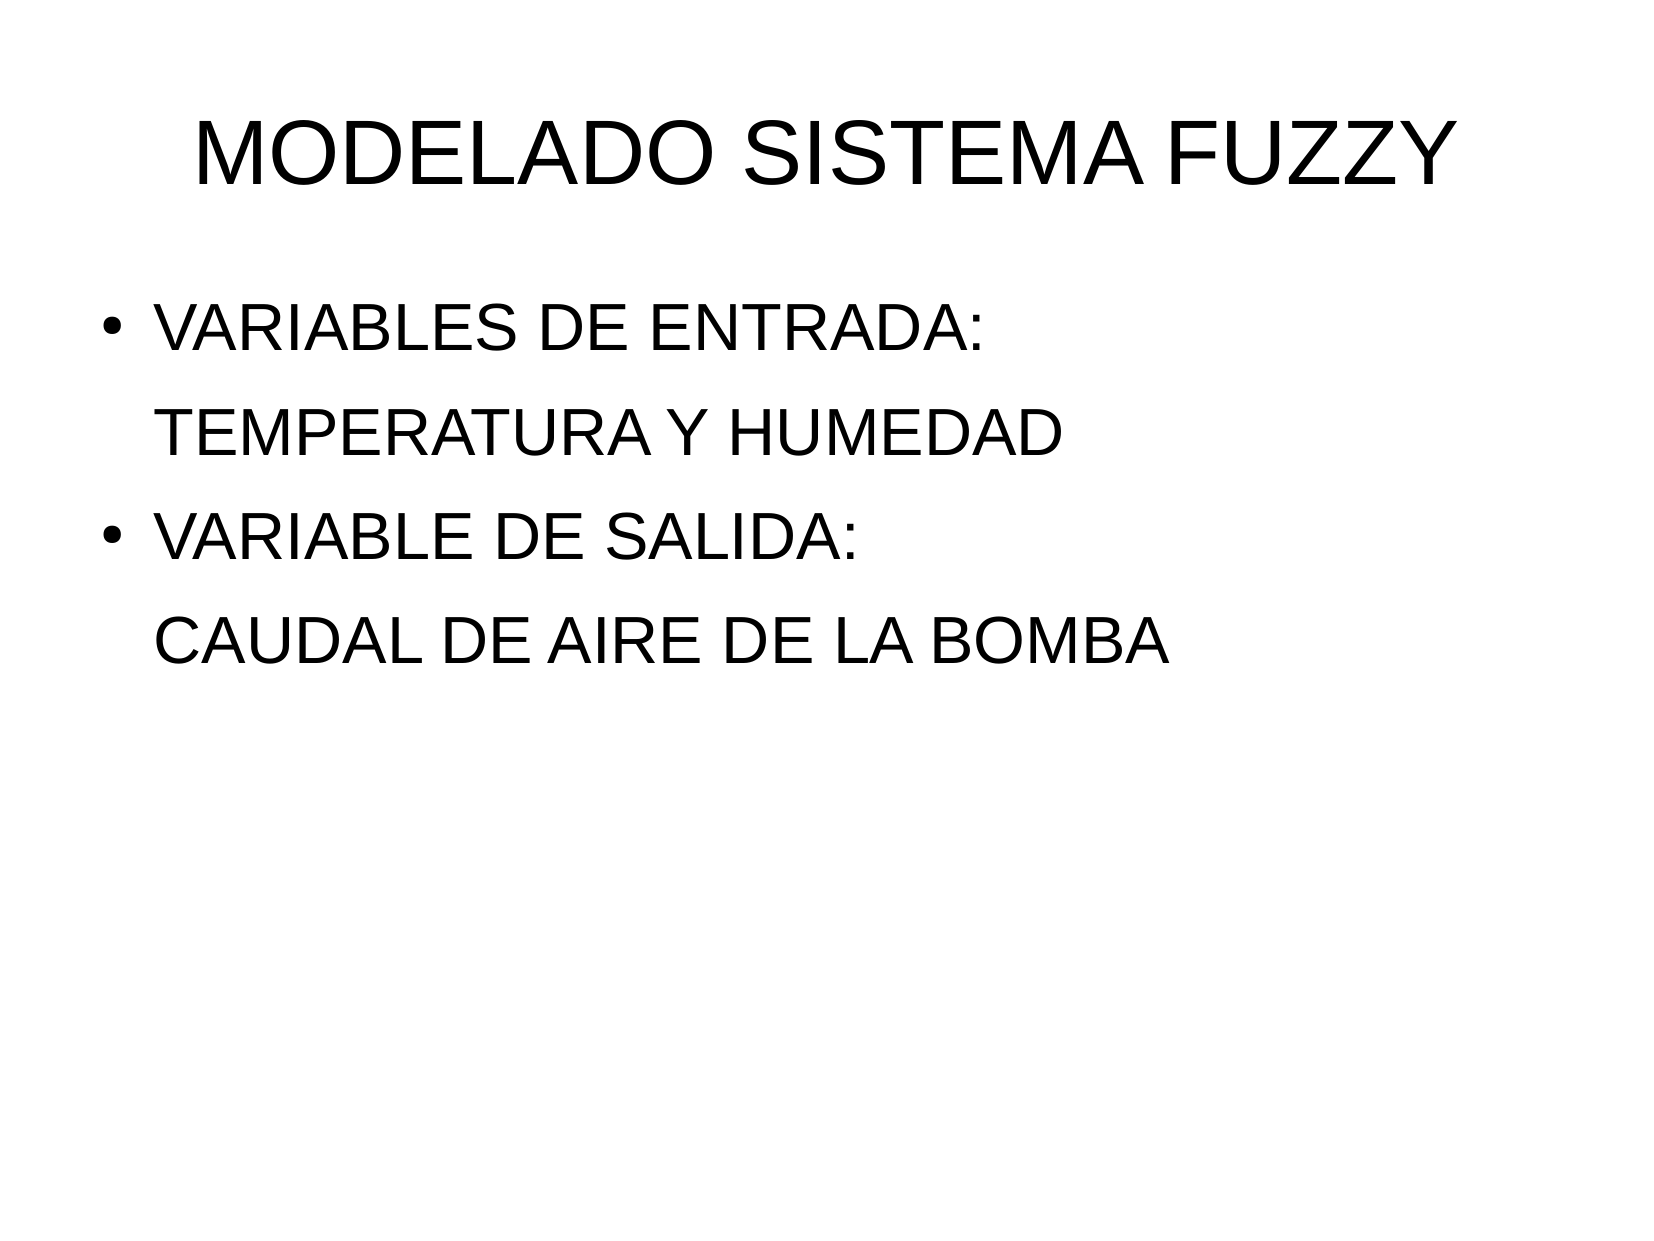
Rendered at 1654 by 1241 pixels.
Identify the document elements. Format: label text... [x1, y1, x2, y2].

title MODELADO SISTEMA FUZZY [82, 49, 1571, 257]
list VARIABLES DE ENTRADA: TEMPERATURA Y HUMEDAD VARIABLE DE SALIDA: CAUDAL DE AIRE DE LA BOMBA [82, 290, 1571, 1010]
